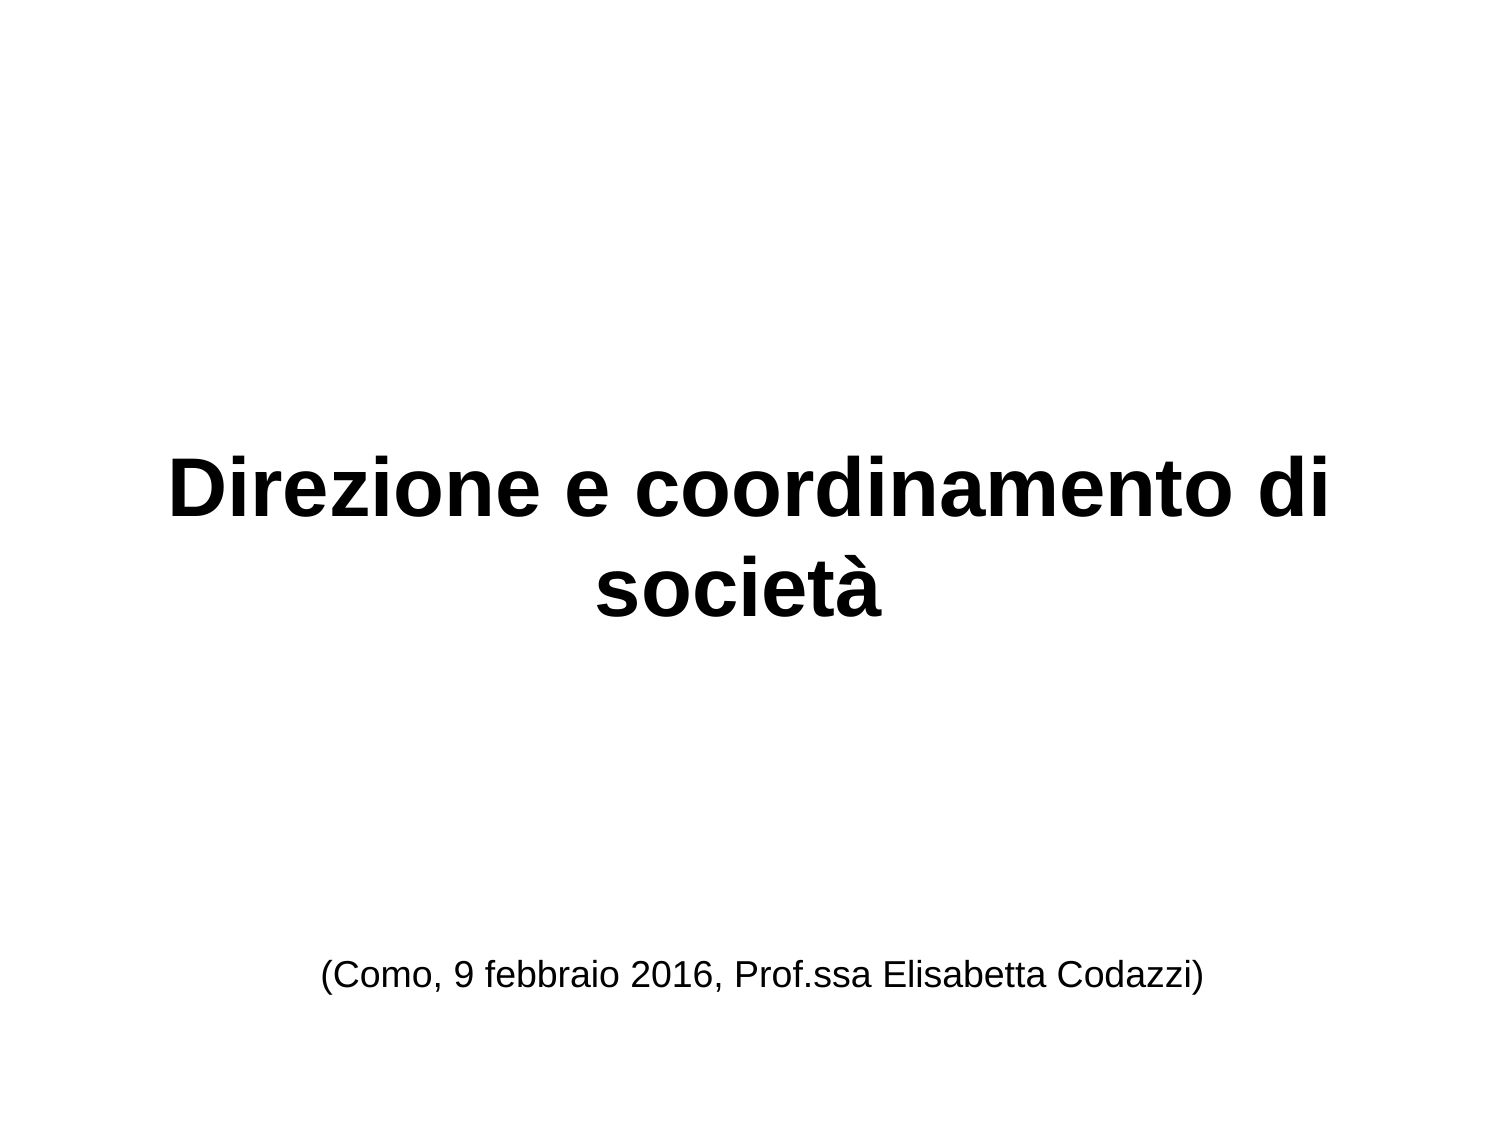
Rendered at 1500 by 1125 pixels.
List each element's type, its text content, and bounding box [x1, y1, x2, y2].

subtitle (Como, 9 febbraio 2016, Prof.ssa Elisabetta Codazzi) [0, 785, 1500, 1034]
title Direzione e coordinamento di società [112, 349, 1388, 717]
